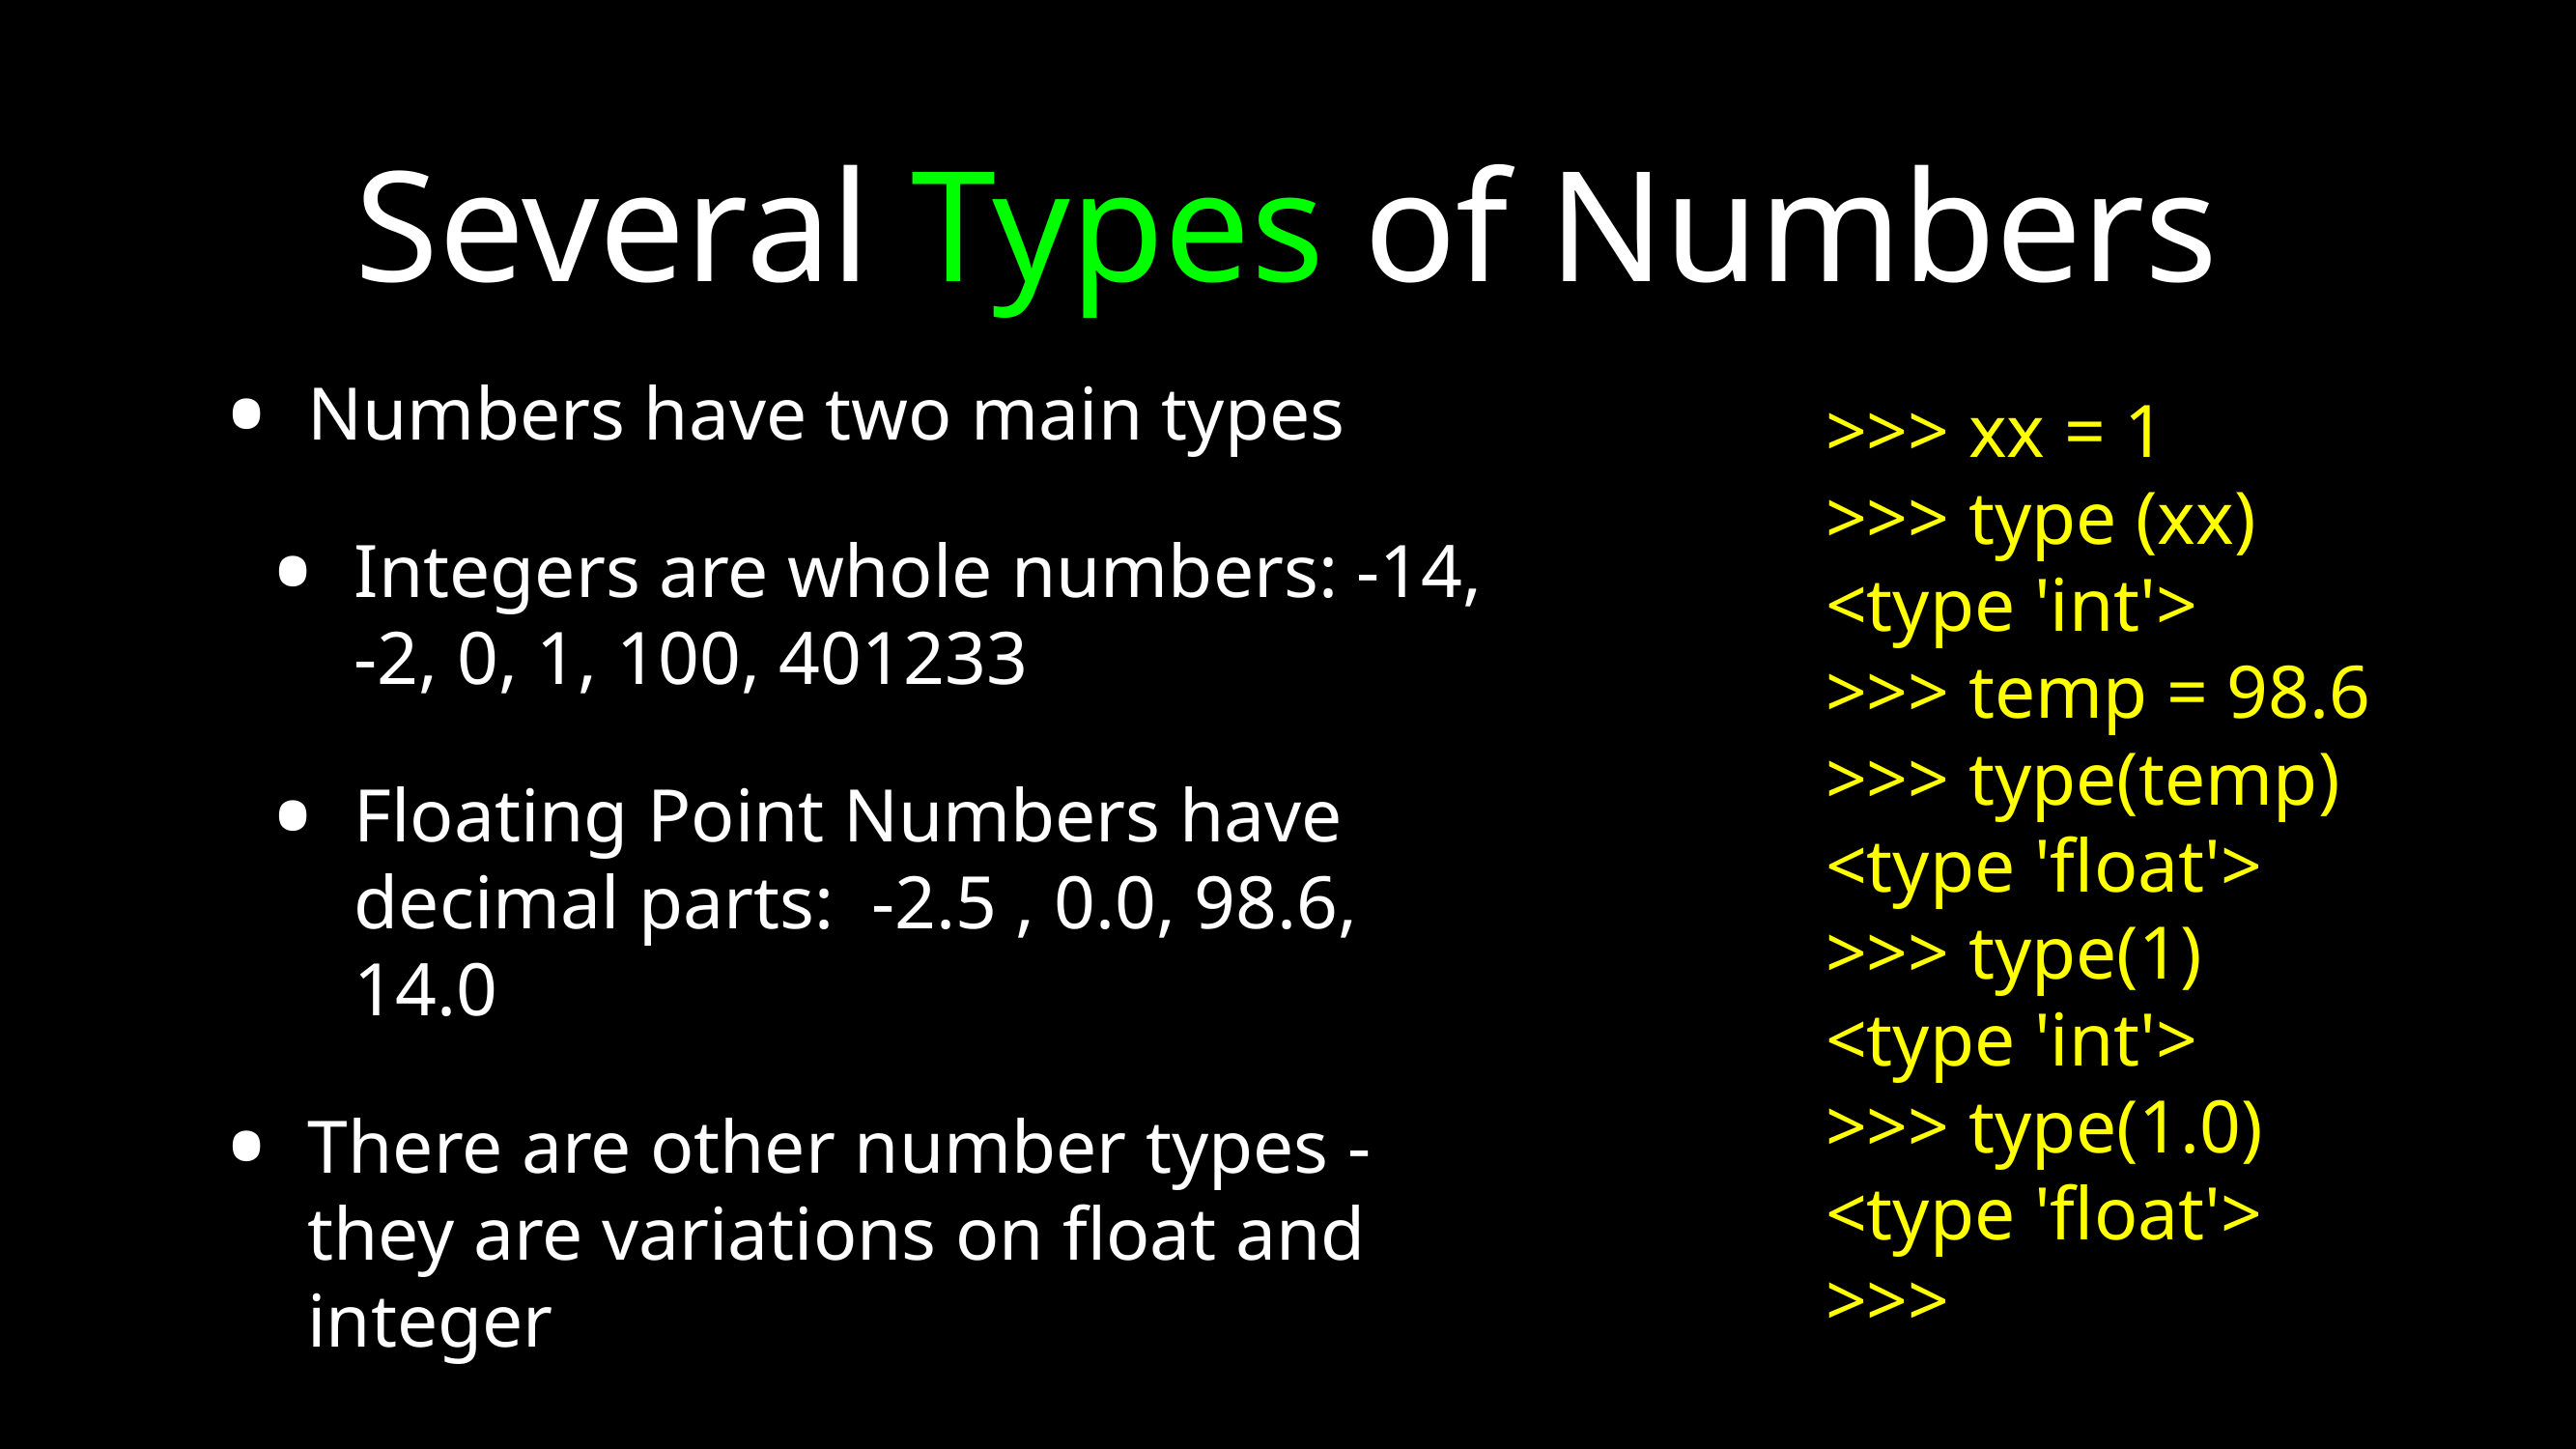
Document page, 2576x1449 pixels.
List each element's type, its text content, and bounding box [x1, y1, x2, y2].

list Numbers have two main types Integers are whole numbers: -14, -2, 0, 1, 100, 401233 Floating Point Numbers have decimal parts: -2.5 , 0.0, 98.6, 14.0 There are other number types - they are variations on float and integer [183, 412, 1515, 1317]
text_box >>> xx = 1 >>> type (xx) <type 'int'> >>> temp = 98.6 >>> type(temp) <type 'float'> >>> type(1) <type 'int'> >>> type(1.0) <type 'float'> >>> [1826, 384, 2372, 1342]
title Several Types of Numbers [183, 38, 2392, 403]
